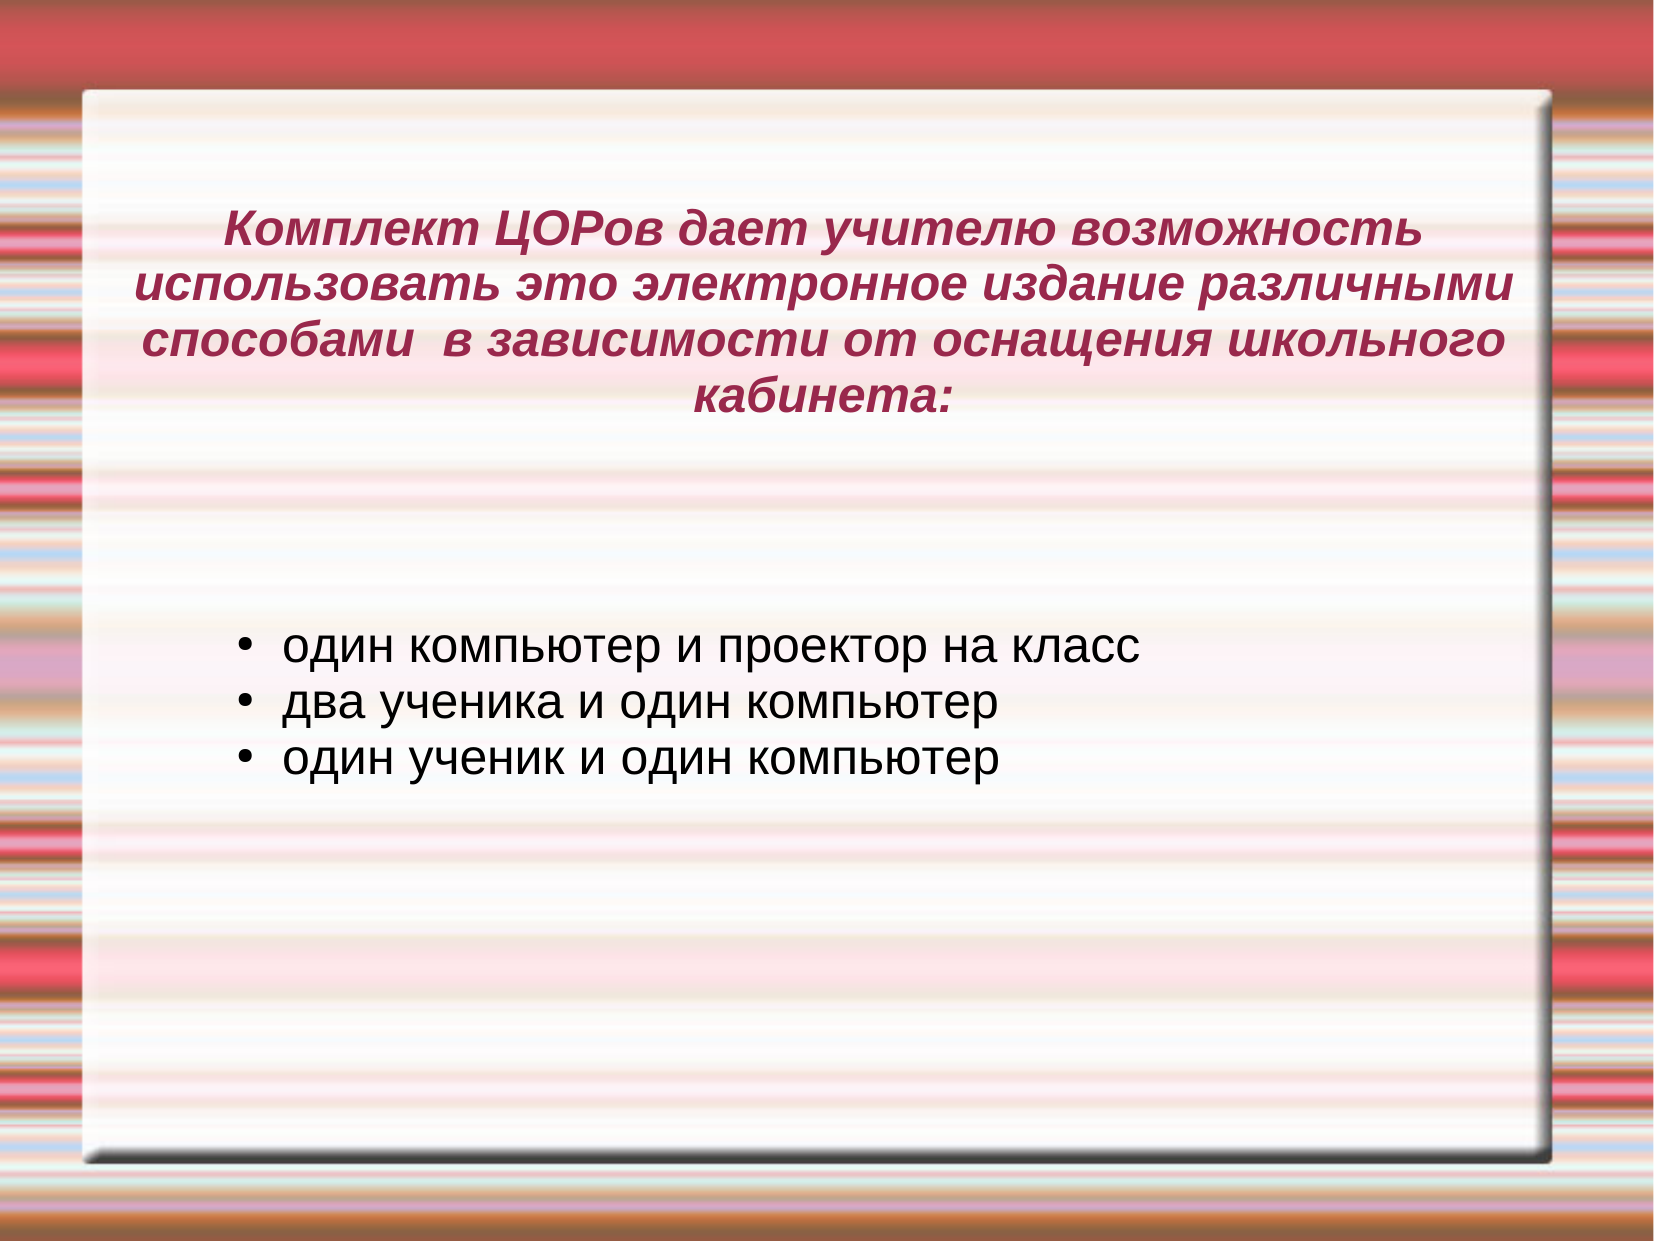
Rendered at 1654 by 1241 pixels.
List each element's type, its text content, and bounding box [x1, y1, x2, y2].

title Комплект ЦОРов дает учителю возможность использовать это электронное издание различными способами в зависимости от оснащения школьного кабинета: [118, 197, 1531, 426]
picture [0, 0, 1654, 1241]
text_box один компьютер и проектор на класс два ученика и один компьютер один ученик и один компьютер [236, 617, 1205, 1111]
